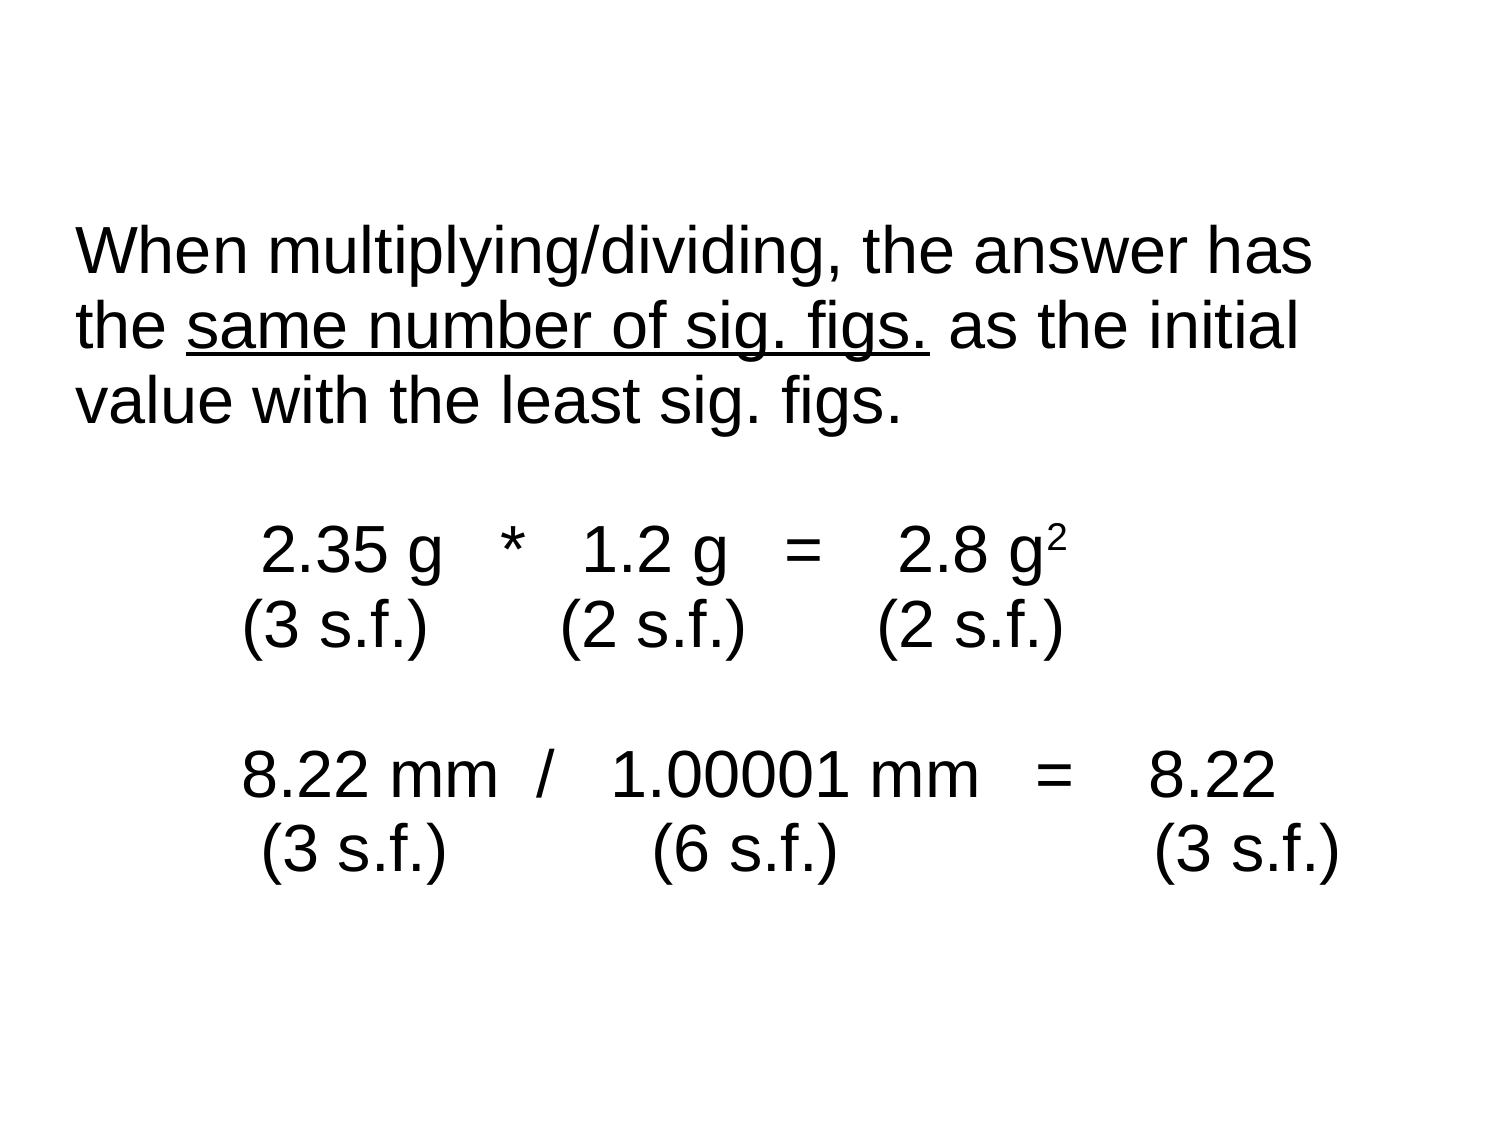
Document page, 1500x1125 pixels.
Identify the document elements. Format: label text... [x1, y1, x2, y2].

subtitle When multiplying/dividing, the answer has the same number of sig. figs. as the initial value with the least sig. figs. 2.35 g * 1.2 g = 2.8 g2 (3 s.f.) (2 s.f.) (2 s.f.) 8.22 mm / 1.00001 mm = 8.22 (3 s.f.) (6 s.f.) (3 s.f.) [74, 44, 1425, 1055]
